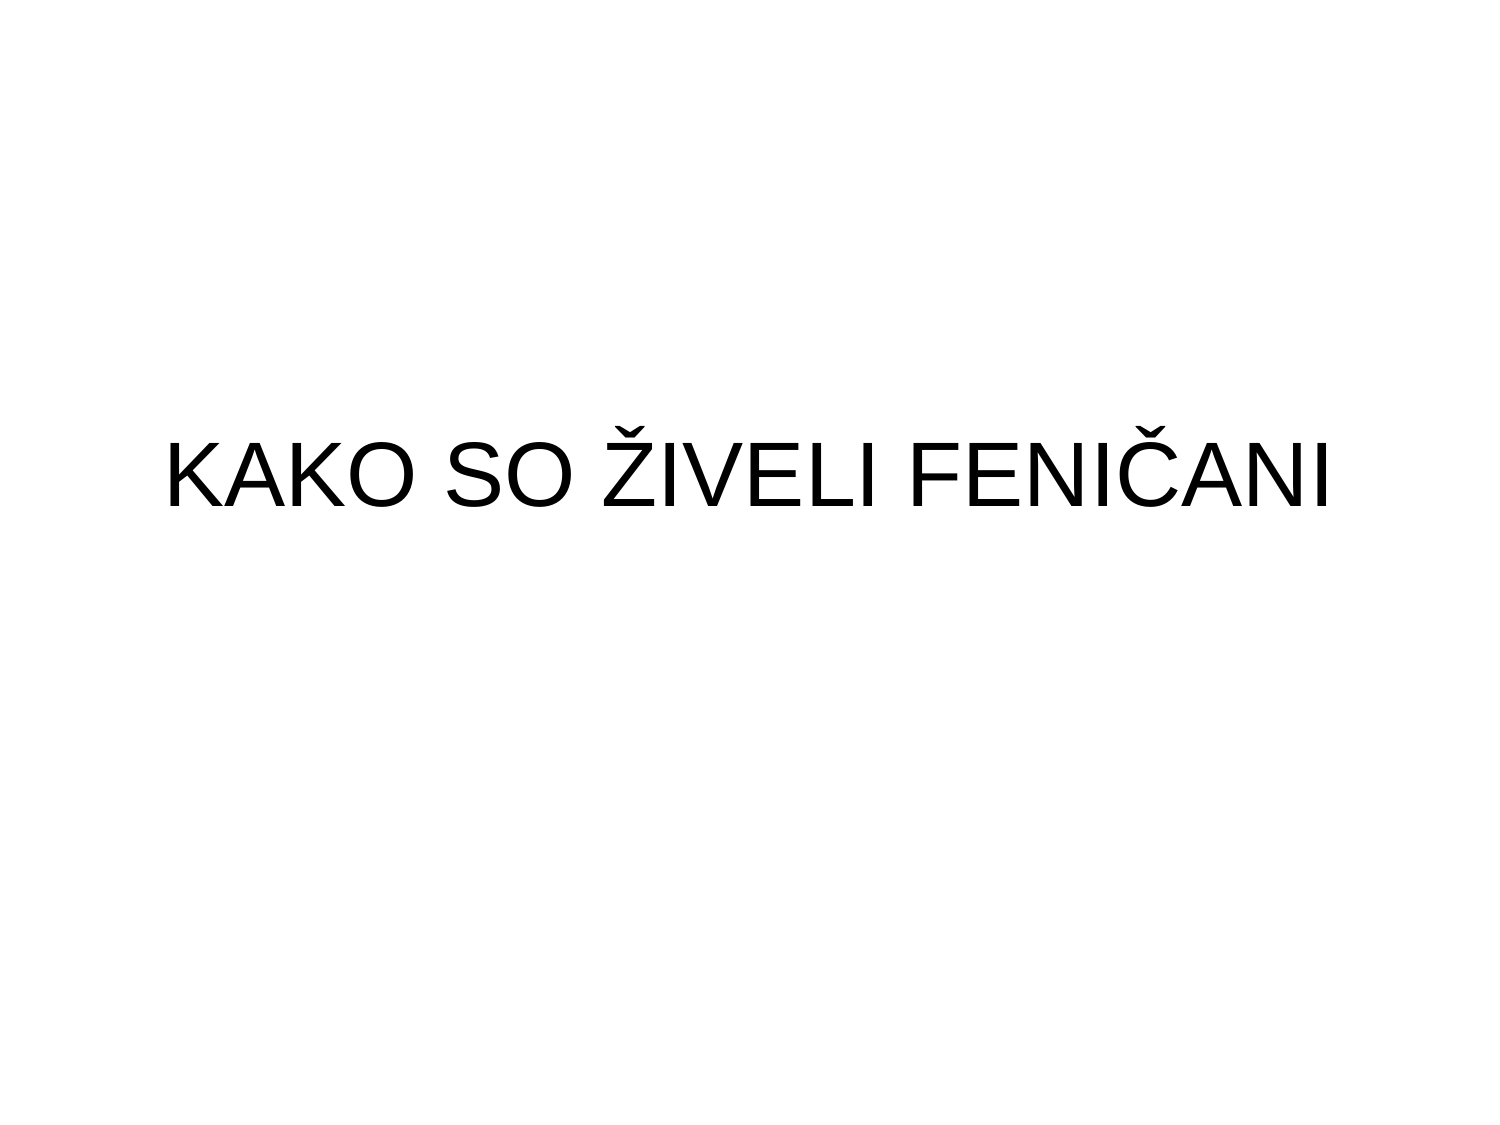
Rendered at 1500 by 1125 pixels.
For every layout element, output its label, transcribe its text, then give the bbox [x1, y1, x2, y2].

title KAKO SO ŽIVELI FENIČANI [112, 349, 1388, 591]
